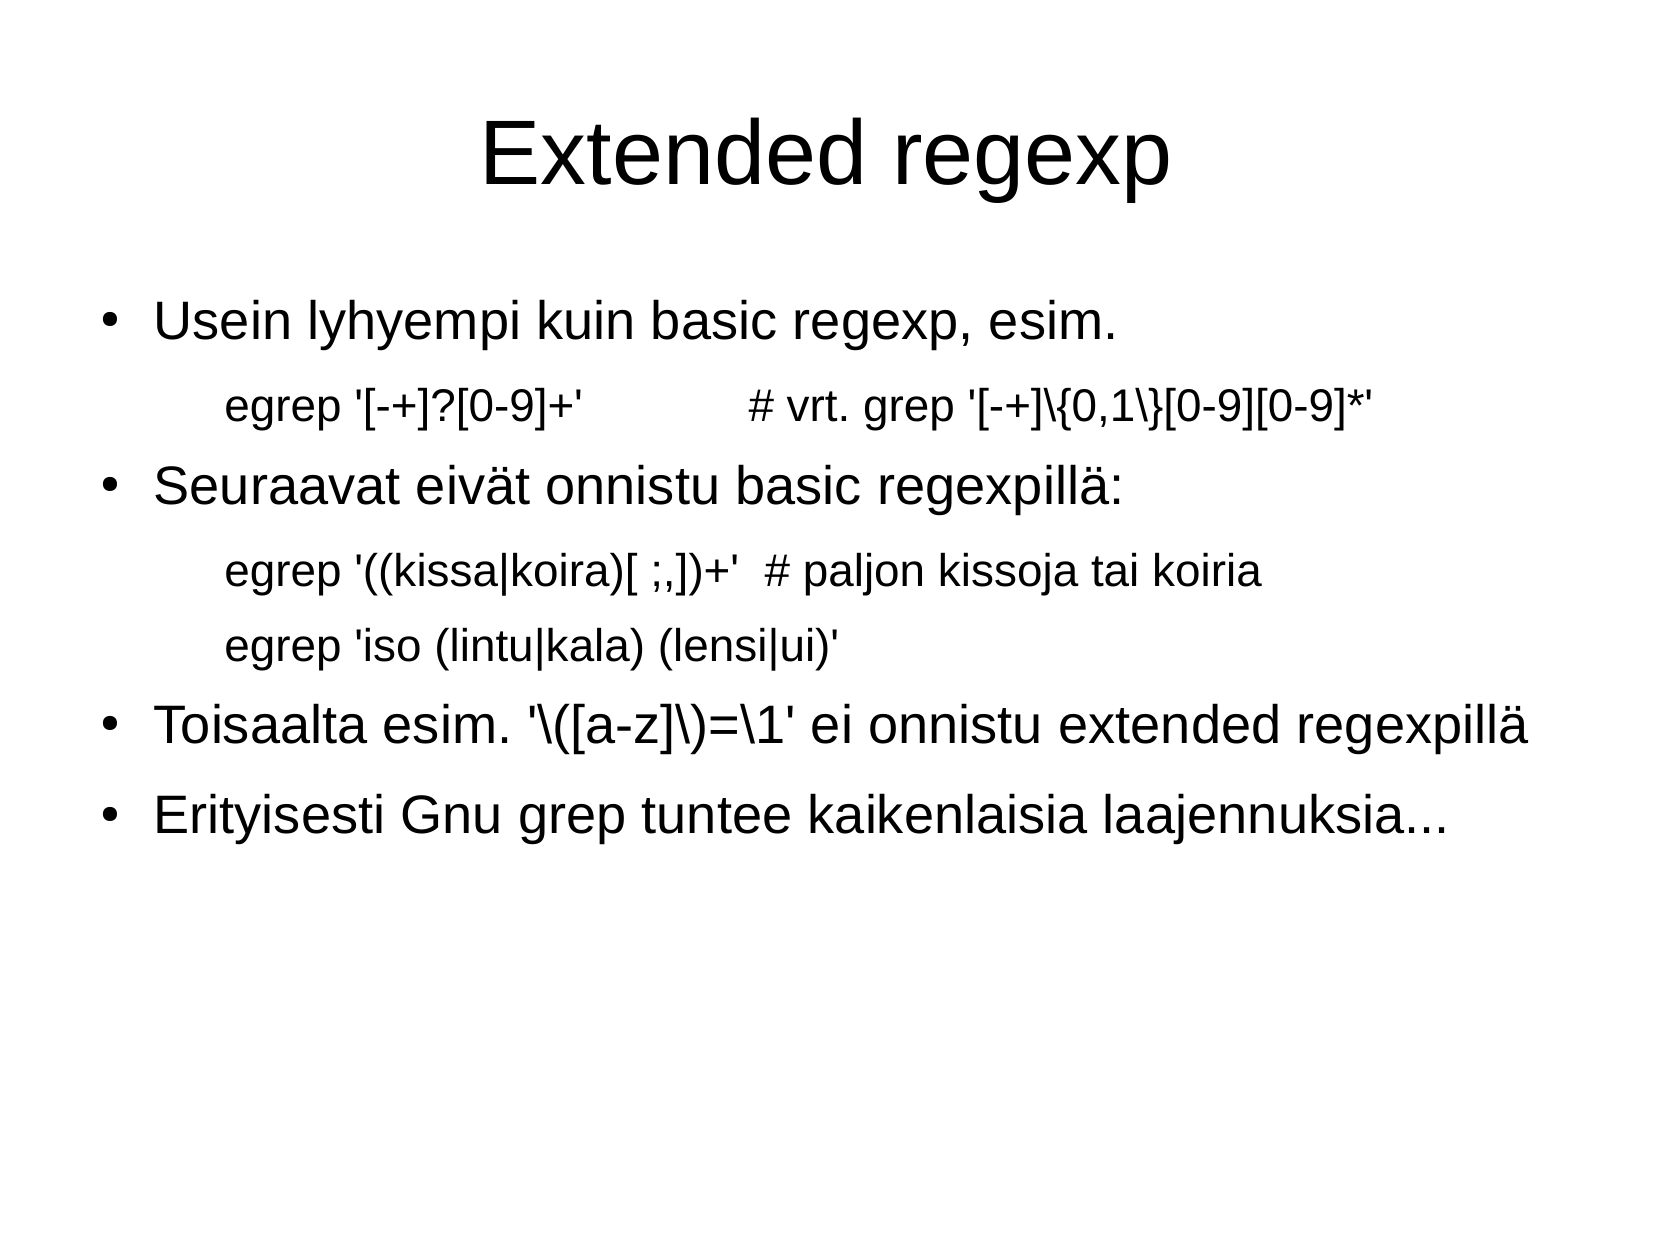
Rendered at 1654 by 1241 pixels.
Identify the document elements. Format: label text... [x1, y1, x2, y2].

list Usein lyhyempi kuin basic regexp, esim. egrep '[-+]?[0-9]+' # vrt. grep '[-+]\{0,1\}[0-9][0-9]*' Seuraavat eivät onnistu basic regexpillä: egrep '((kissa|koira)[ ;,])+' # paljon kissoja tai koiria egrep 'iso (lintu|kala) (lensi|ui)' Toisaalta esim. '\([a-z]\)=\1' ei onnistu extended regexpillä Erityisesti Gnu grep tuntee kaikenlaisia laajennuksia... [82, 290, 1571, 1010]
title Extended regexp [82, 49, 1571, 257]
